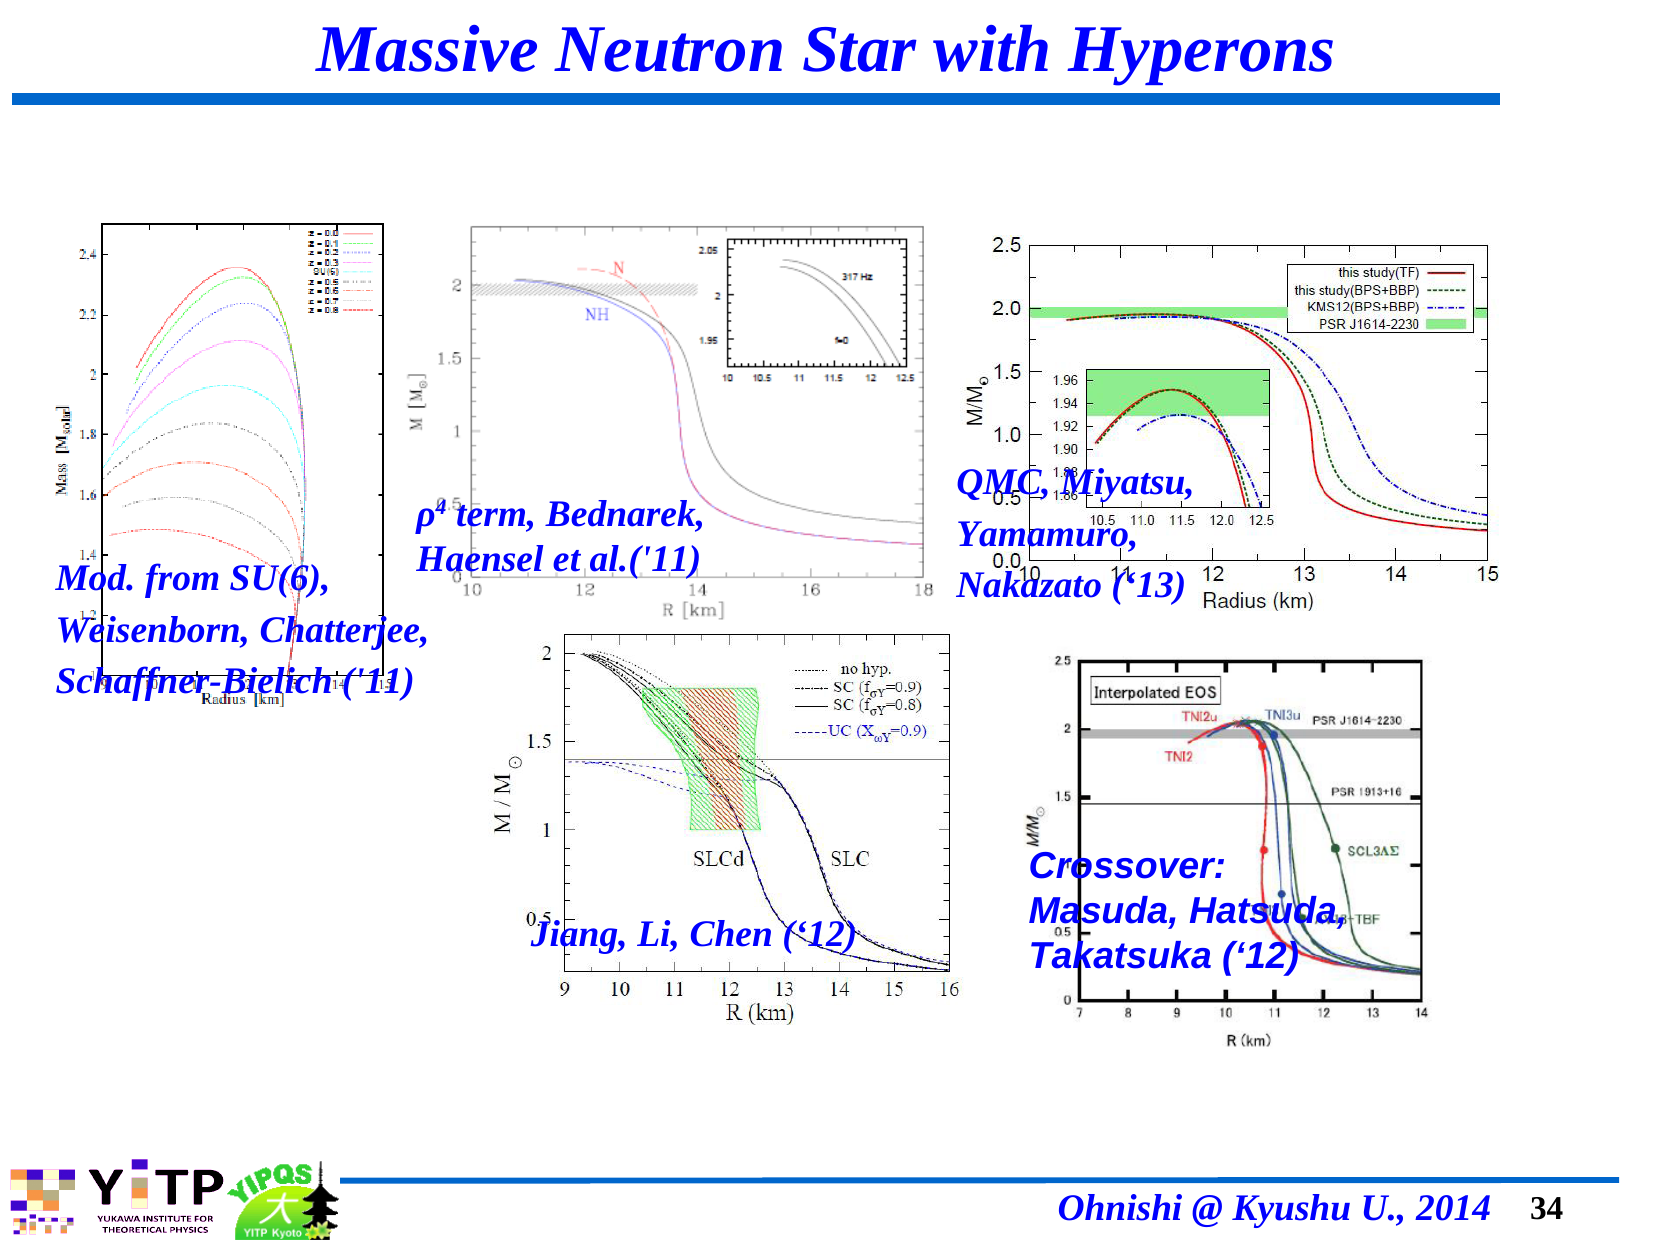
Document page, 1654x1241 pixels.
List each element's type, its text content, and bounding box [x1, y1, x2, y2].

picture [40, 218, 964, 1025]
title Massive Neutron Star with Hyperons [0, 0, 1654, 99]
picture [960, 235, 1506, 611]
picture [118, 678, 125, 691]
text_box Crossover: Masuda, Hatsuda, Takatsuka (‘12) [1013, 826, 1397, 987]
picture [40, 678, 396, 716]
picture [230, 681, 239, 691]
picture [1013, 639, 1433, 1050]
text_box Jiang, Li, Chen (‘12) [515, 893, 924, 969]
text_box QMC, Miyatsu, Yamamuro, Nakazato (‘13) [941, 435, 1234, 609]
picture [0, 1154, 340, 1241]
text_box ρ4 term, Bednarek, Haensel et al.('11) [401, 473, 764, 583]
text_box Mod. from SU(6), Weisenborn, Chatterjee, Schaffner-Bielich ('11) [40, 531, 516, 678]
